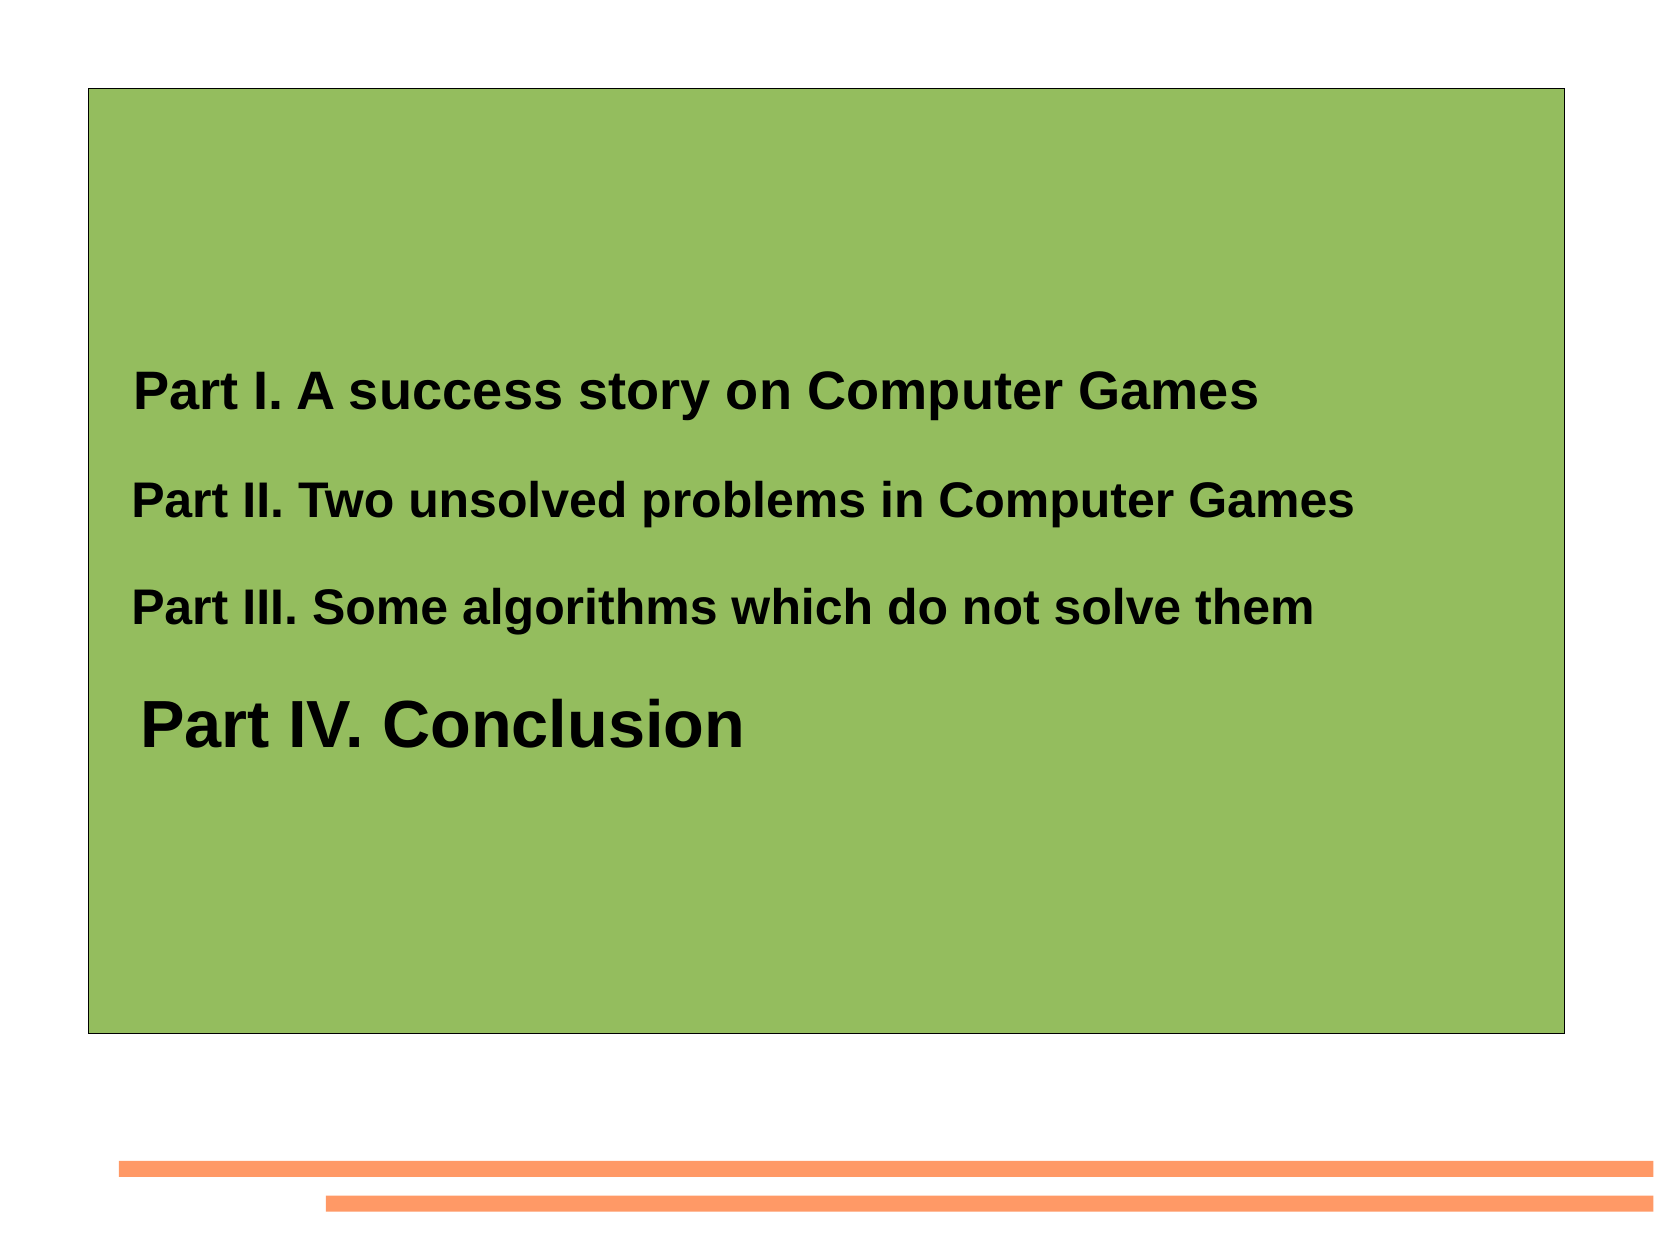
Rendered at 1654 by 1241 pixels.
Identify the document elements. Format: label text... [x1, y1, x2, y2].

text_box Part I. A success story on Computer Games Part II. Two unsolved problems in Computer Games Part III. Some algorithms which do not solve them Part IV. Conclusion [88, 88, 1565, 1034]
